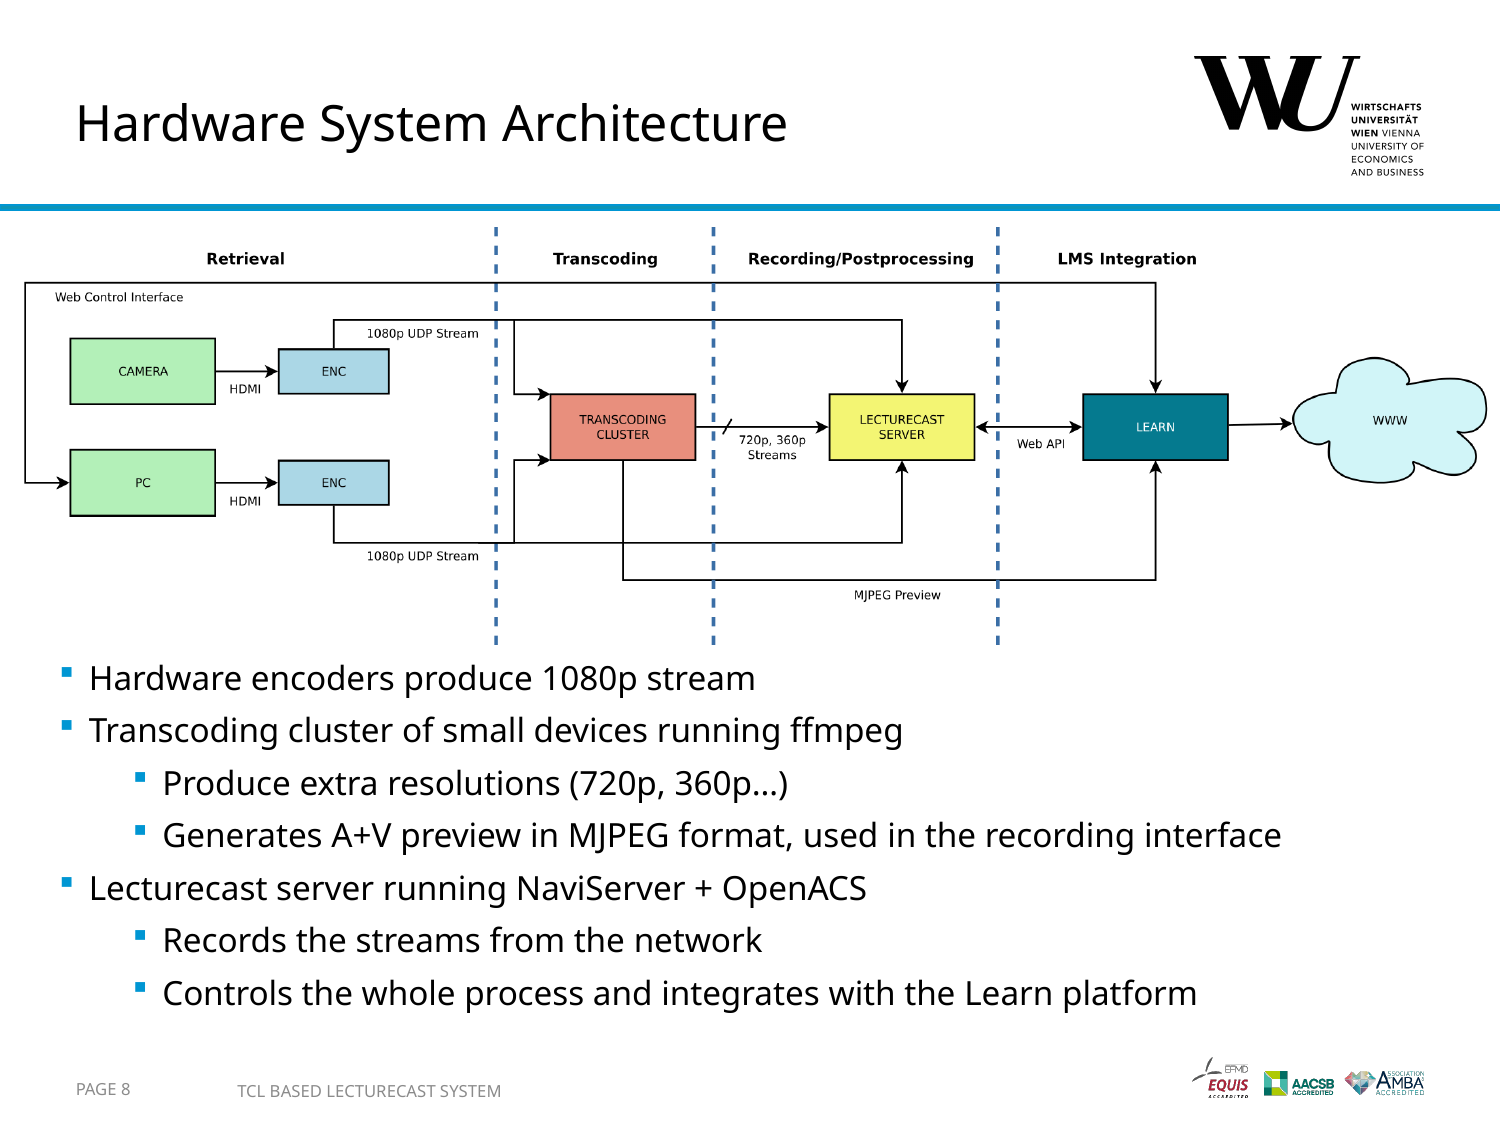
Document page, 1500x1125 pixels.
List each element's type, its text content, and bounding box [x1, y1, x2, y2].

picture [1194, 56, 1424, 178]
list Hardware encoders produce 1080p stream Transcoding cluster of small devices running ffmpeg Produce extra resolutions (720p, 360p…) Generates A+V preview in MJPEG format, used in the recording interface Lecturecast server running NaviServer + OpenACS Records the streams from the network Controls the whole process and integrates with the Learn platform [59, 657, 1441, 822]
footer Tcl based lecturecast system [223, 1065, 750, 1117]
title Hardware System Architecture [75, 36, 1134, 206]
picture [23, 224, 1489, 657]
slide_number Page <número> [75, 1065, 223, 1117]
picture [1192, 1057, 1424, 1098]
